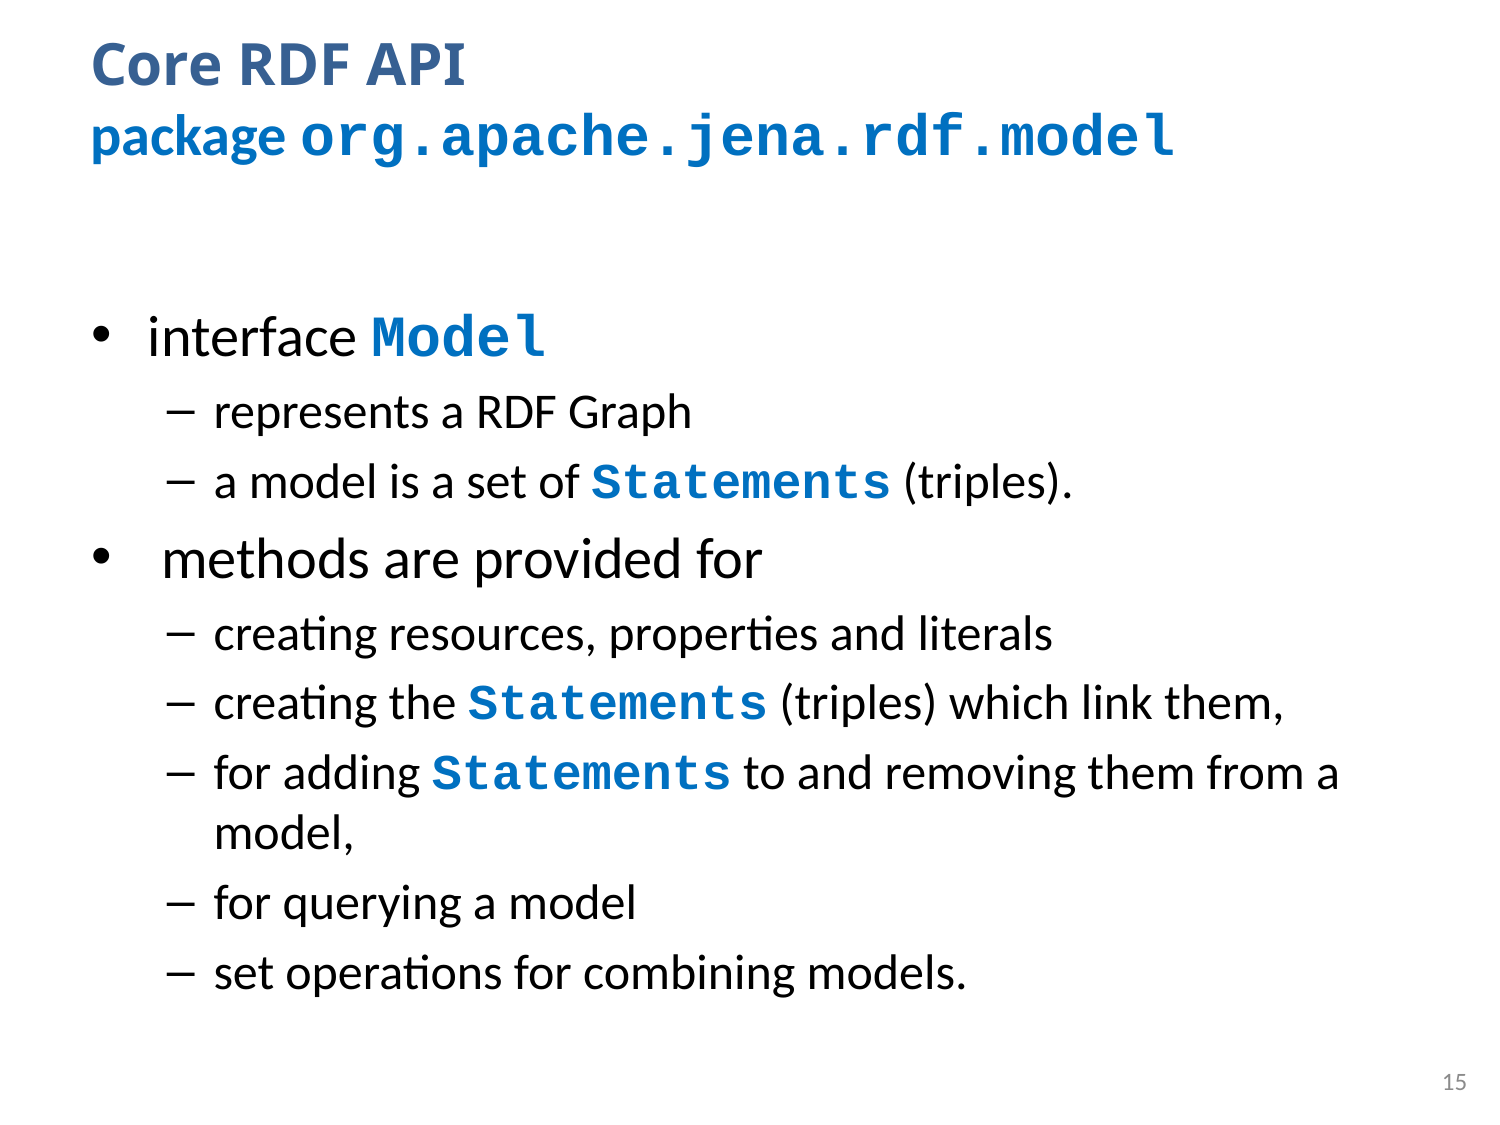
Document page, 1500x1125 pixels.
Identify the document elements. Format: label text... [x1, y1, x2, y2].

title Core RDF API package org.apache.jena.rdf.model [75, 45, 1425, 149]
slide_number <numéro> [1074, 1058, 1483, 1103]
list interface Model represents a RDF Graph a model is a set of Statements (triples). methods are provided for creating resources, properties and literals creating the Statements (triples) which link them, for adding Statements to and removing them from a model, for querying a model set operations for combining models. [76, 290, 1427, 1053]
